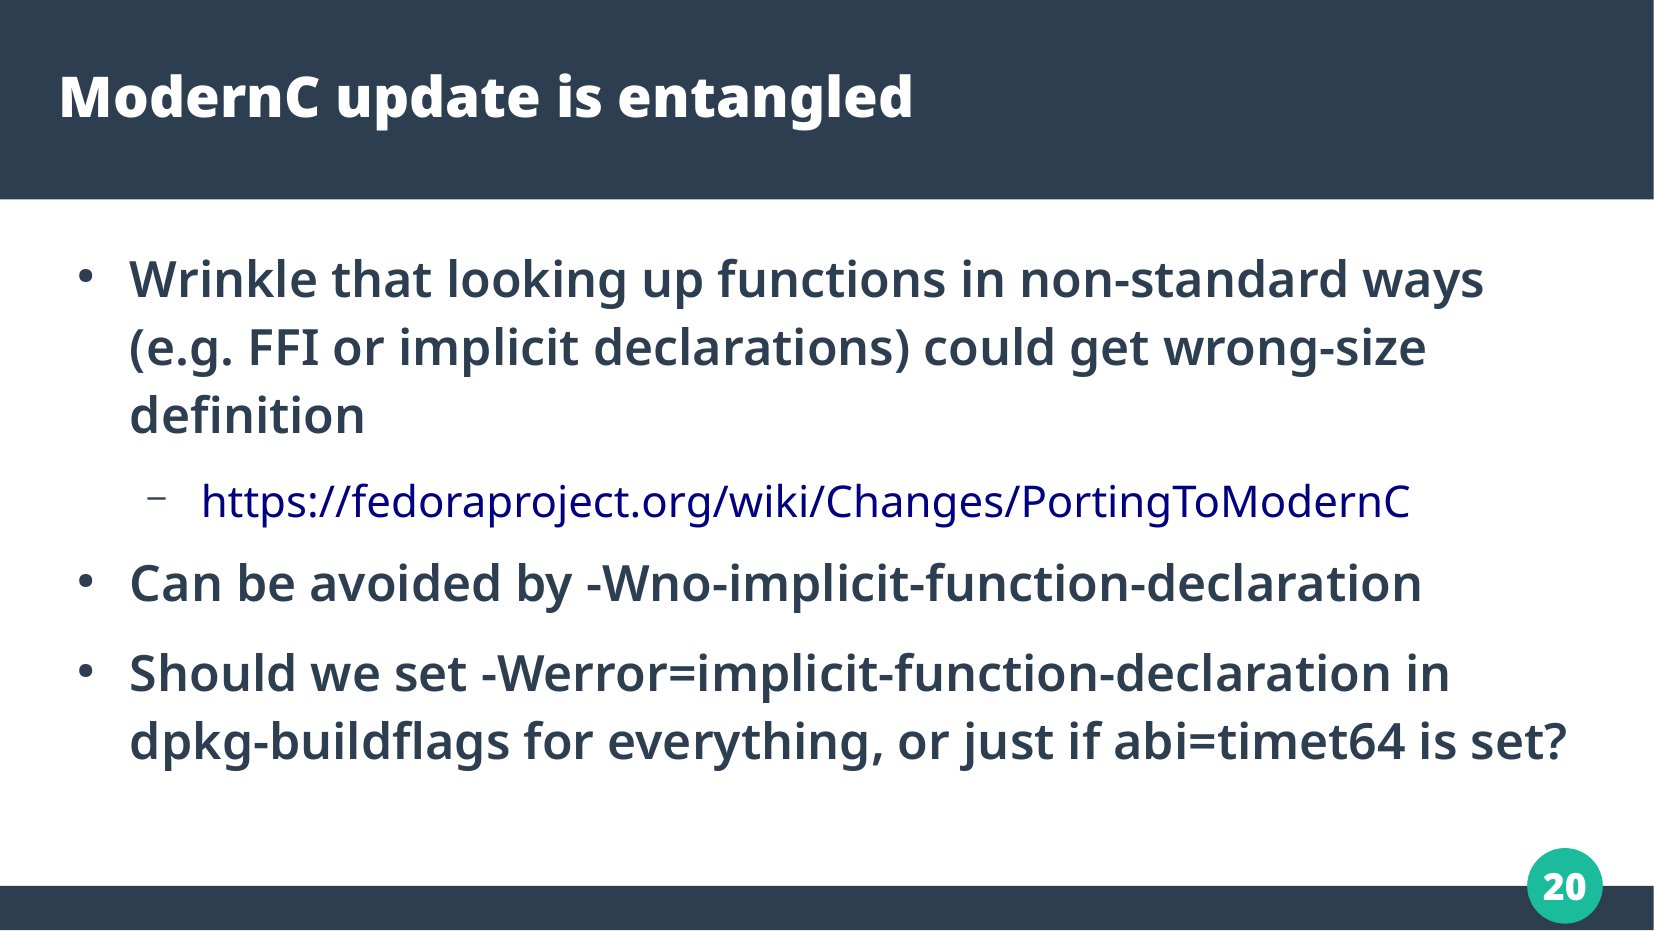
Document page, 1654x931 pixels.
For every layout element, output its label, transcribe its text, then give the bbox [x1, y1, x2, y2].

title ModernC update is entangled [59, 37, 1595, 155]
list Wrinkle that looking up functions in non-standard ways (e.g. FFI or implicit declarations) could get wrong-size definition https://fedoraproject.org/wiki/Changes/PortingToModernC Can be avoided by -Wno-implicit-function-declaration Should we set -Werror=implicit-function-declaration in dpkg-buildflags for everything, or just if abi=timet64 is set? [59, 243, 1595, 864]
